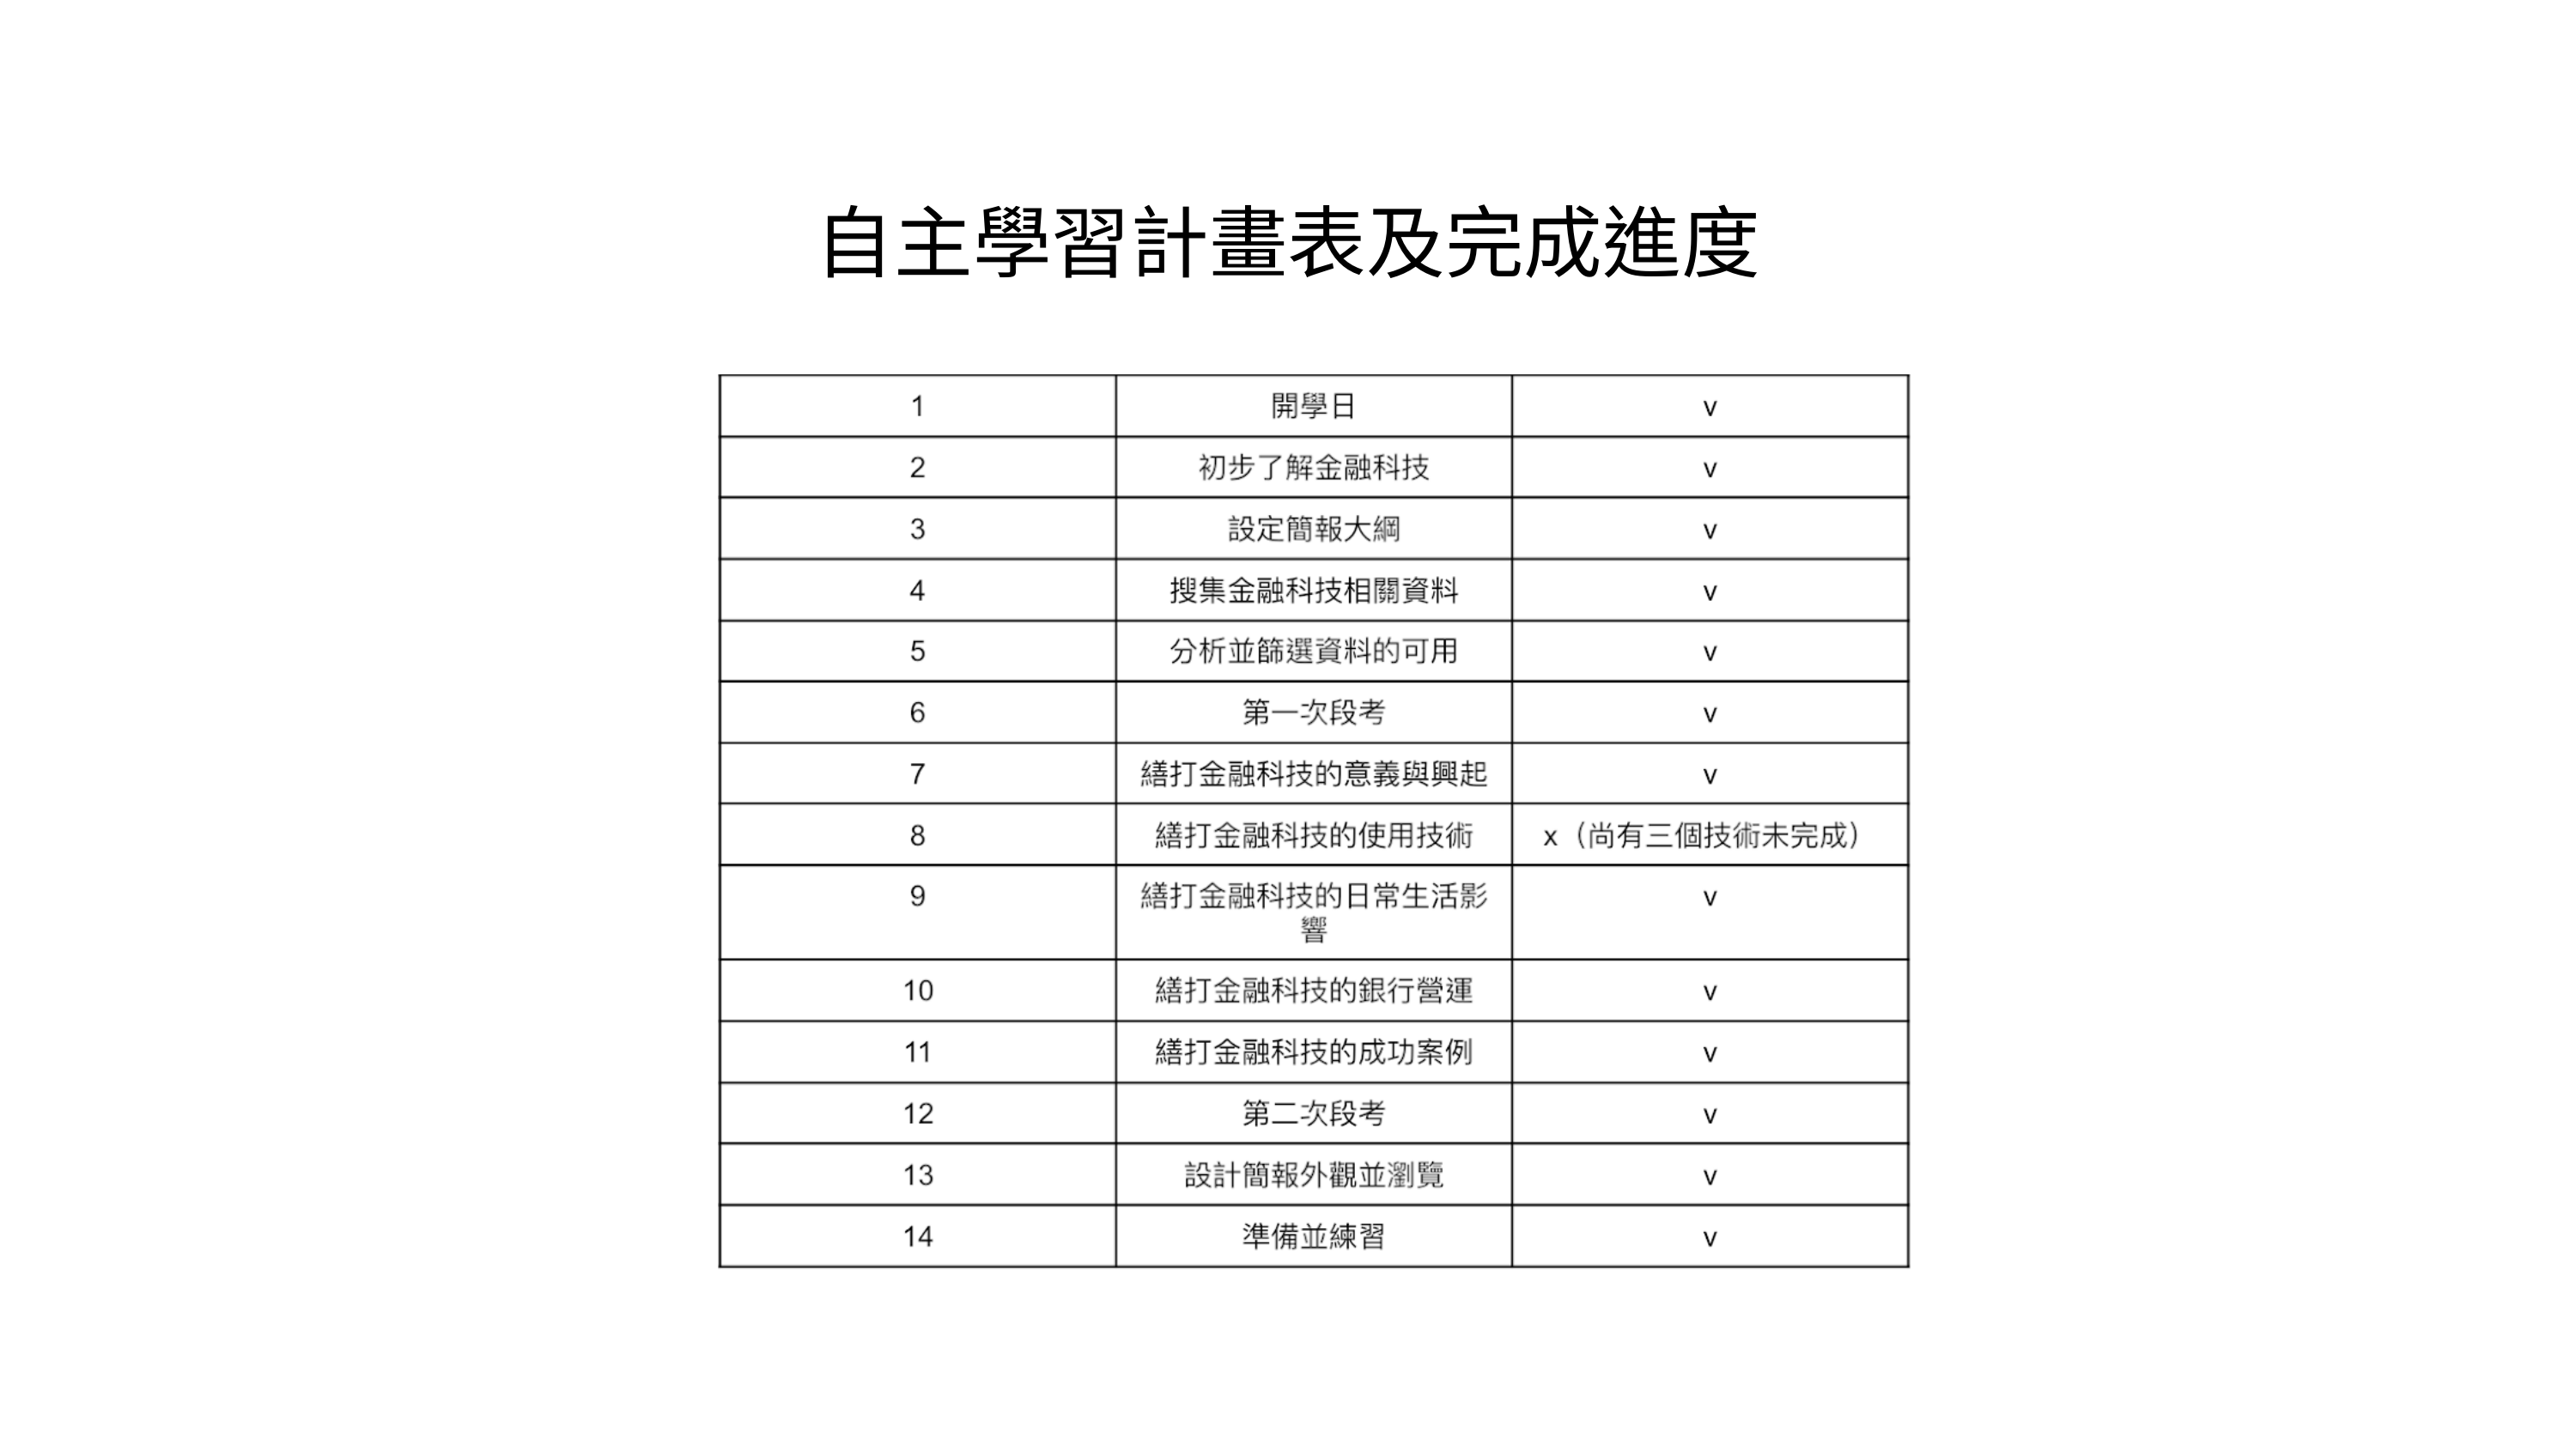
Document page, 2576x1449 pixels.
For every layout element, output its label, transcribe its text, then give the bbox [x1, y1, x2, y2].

picture [640, 374, 1936, 1270]
title 自主學習計畫表及完成進度 [708, 159, 1868, 321]
